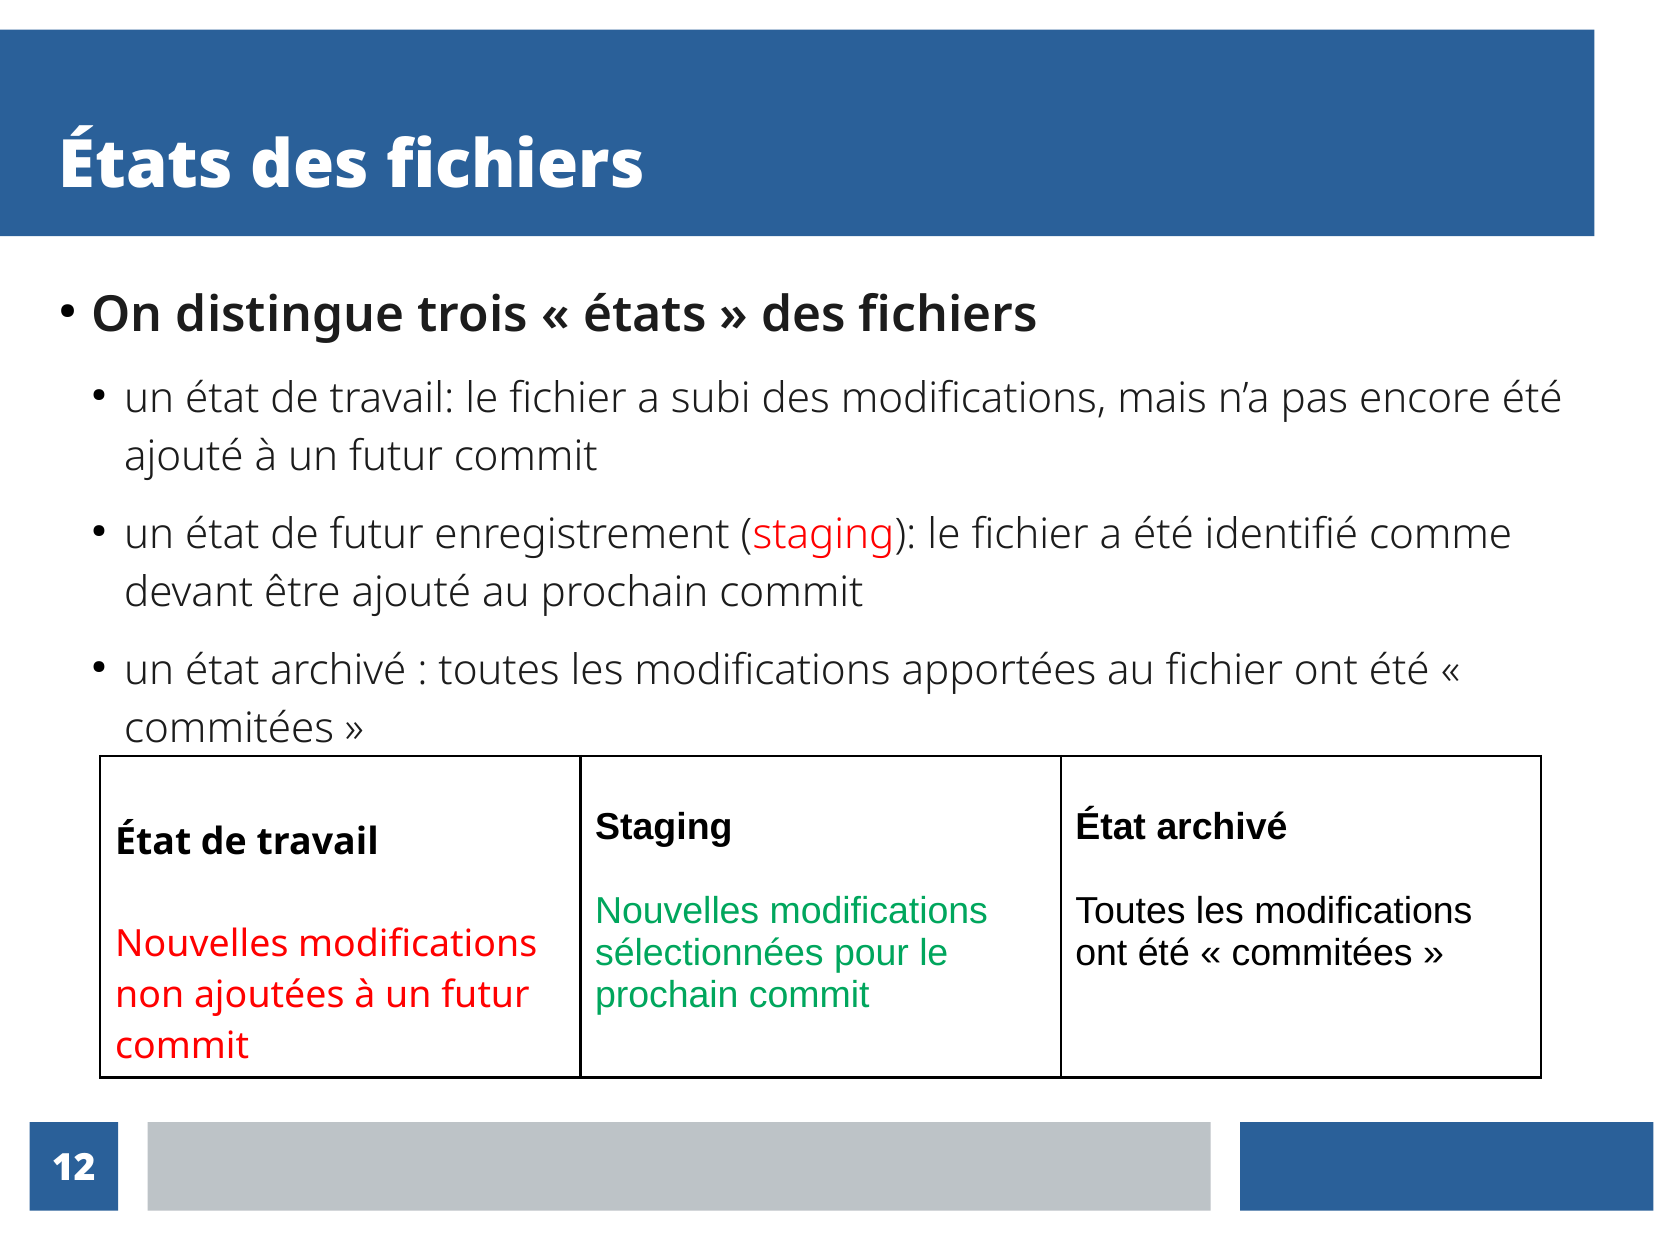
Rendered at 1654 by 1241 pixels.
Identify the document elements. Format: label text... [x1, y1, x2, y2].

table_header État de travail Nouvelles modifications non ajoutées à un futur commit [101, 757, 579, 1076]
title États des fichiers [59, 59, 1595, 207]
table_header Staging Nouvelles modifications sélectionnées pour le prochain commit [582, 757, 1060, 1076]
table_header État archivé Toutes les modifications ont été « commitées » [1062, 757, 1540, 1076]
list On distingue trois « états » des fichiers un état de travail: le fichier a subi des modifications, mais n’a pas encore été ajouté à un futur commit un état de futur enregistrement (staging): le fichier a été identifié comme devant être ajouté au prochain commit un état archivé : toutes les modifications apportées au fichier ont été « commitées » [59, 277, 1565, 756]
